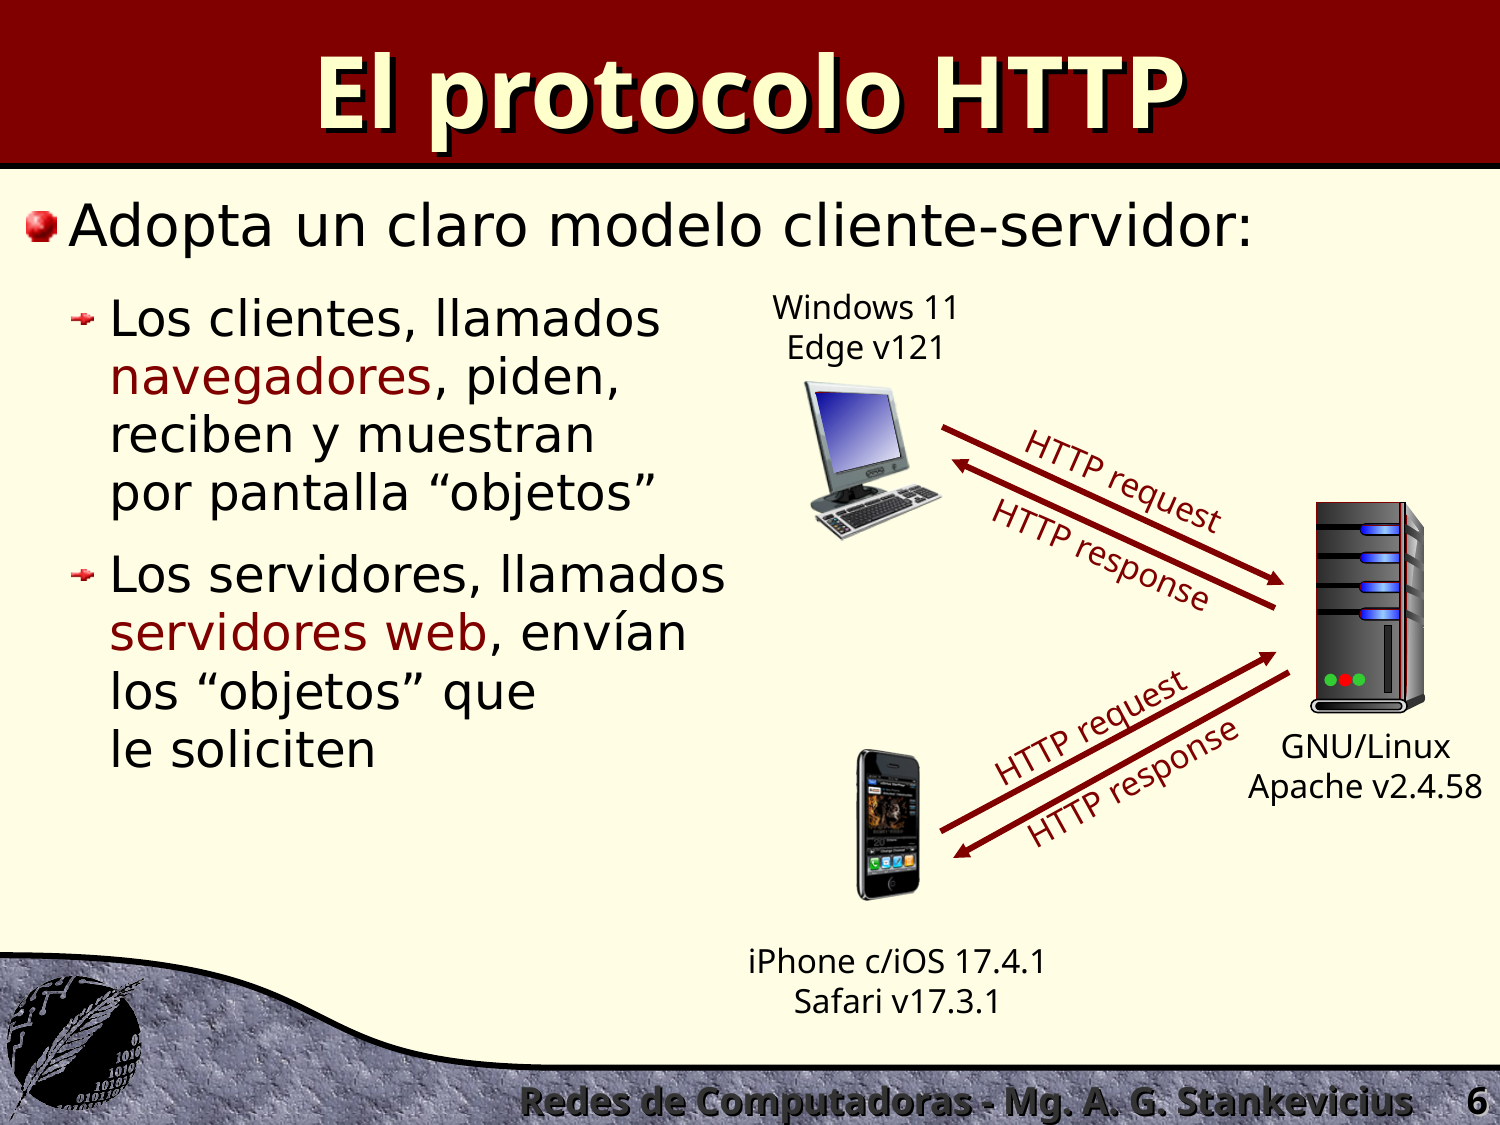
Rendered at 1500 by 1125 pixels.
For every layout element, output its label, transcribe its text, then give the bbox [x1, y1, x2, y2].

text_box HTTP request [1002, 407, 1246, 555]
picture [800, 374, 976, 553]
picture [790, 1100, 795, 1110]
text_box HTTP response [976, 475, 1235, 633]
picture [856, 749, 920, 901]
text_box Windows 11 Edge v121 [757, 278, 977, 375]
text_box HTTP response [1002, 692, 1262, 870]
text_box GNU/Linux Apache v2.4.58 [1233, 717, 1499, 814]
title El protocolo HTTP [15, 5, 1485, 160]
picture [1047, 1100, 1054, 1110]
text_box [815, 391, 901, 474]
picture [0, 959, 1500, 1125]
text_box [1310, 502, 1426, 713]
text_box HTTP request [970, 644, 1205, 800]
list Adopta un claro modelo cliente-servidor: Los clientes, llamados navegadores, piden, reciben y muestran por pantalla “objetos” Los servidores, llamados servidores web, envían los “objetos” que le soliciten [11, 192, 1486, 921]
text_box iPhone c/iOS 17.4.1 Safari v17.3.1 [733, 932, 1064, 1029]
